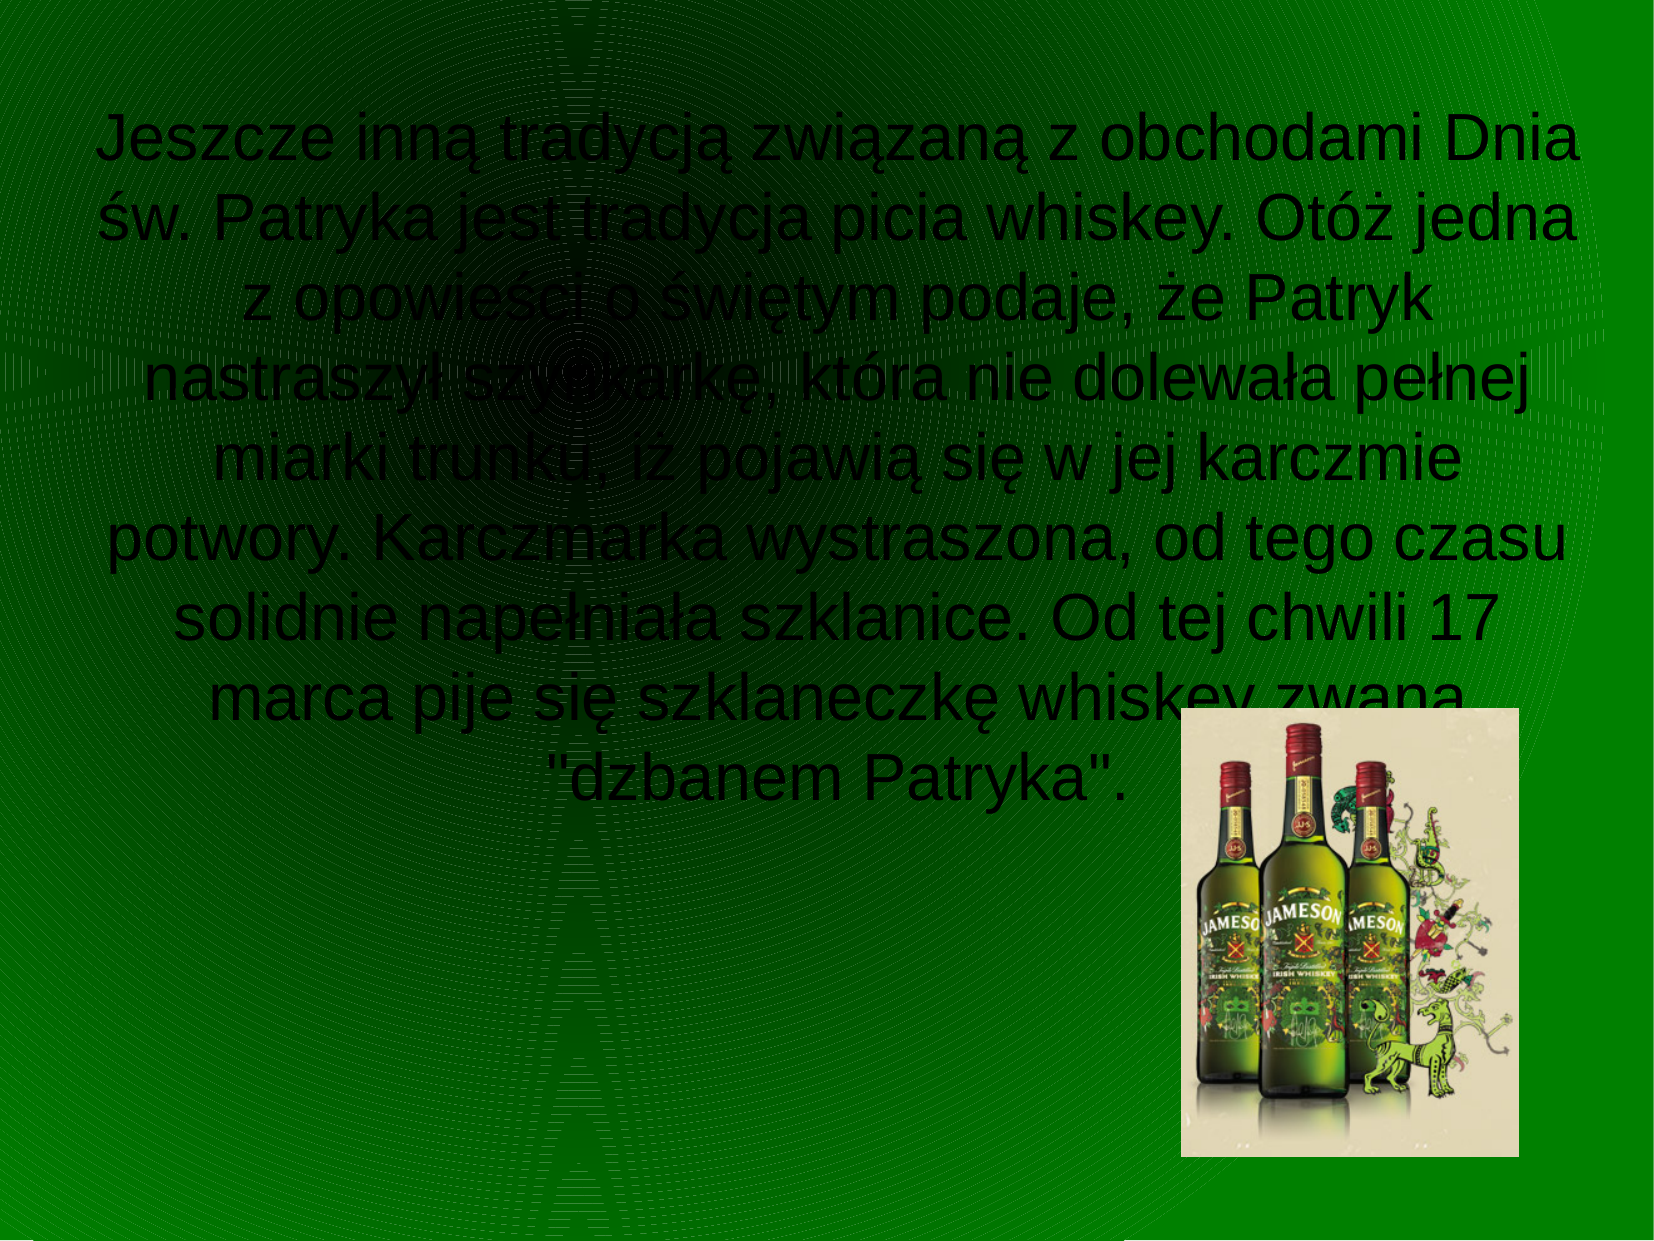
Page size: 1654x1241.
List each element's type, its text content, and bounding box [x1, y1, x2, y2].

picture [1181, 708, 1519, 1157]
title Jeszcze inną tradycją związaną z obchodami Dnia św. Patryka jest tradycja picia whiskey. Otóż jedna z opowieści o świętym podaje, że Patryk nastraszył szynkarkę, która nie dolewała pełnej miarki trunku, iż pojawią się w jej karczmie potwory. Karczmarka wystraszona, od tego czasu solidnie napełniała szklanice. Od tej chwili 17 marca pije się szklaneczkę whiskey zwaną "dzbanem Patryka". [94, 94, 1583, 768]
